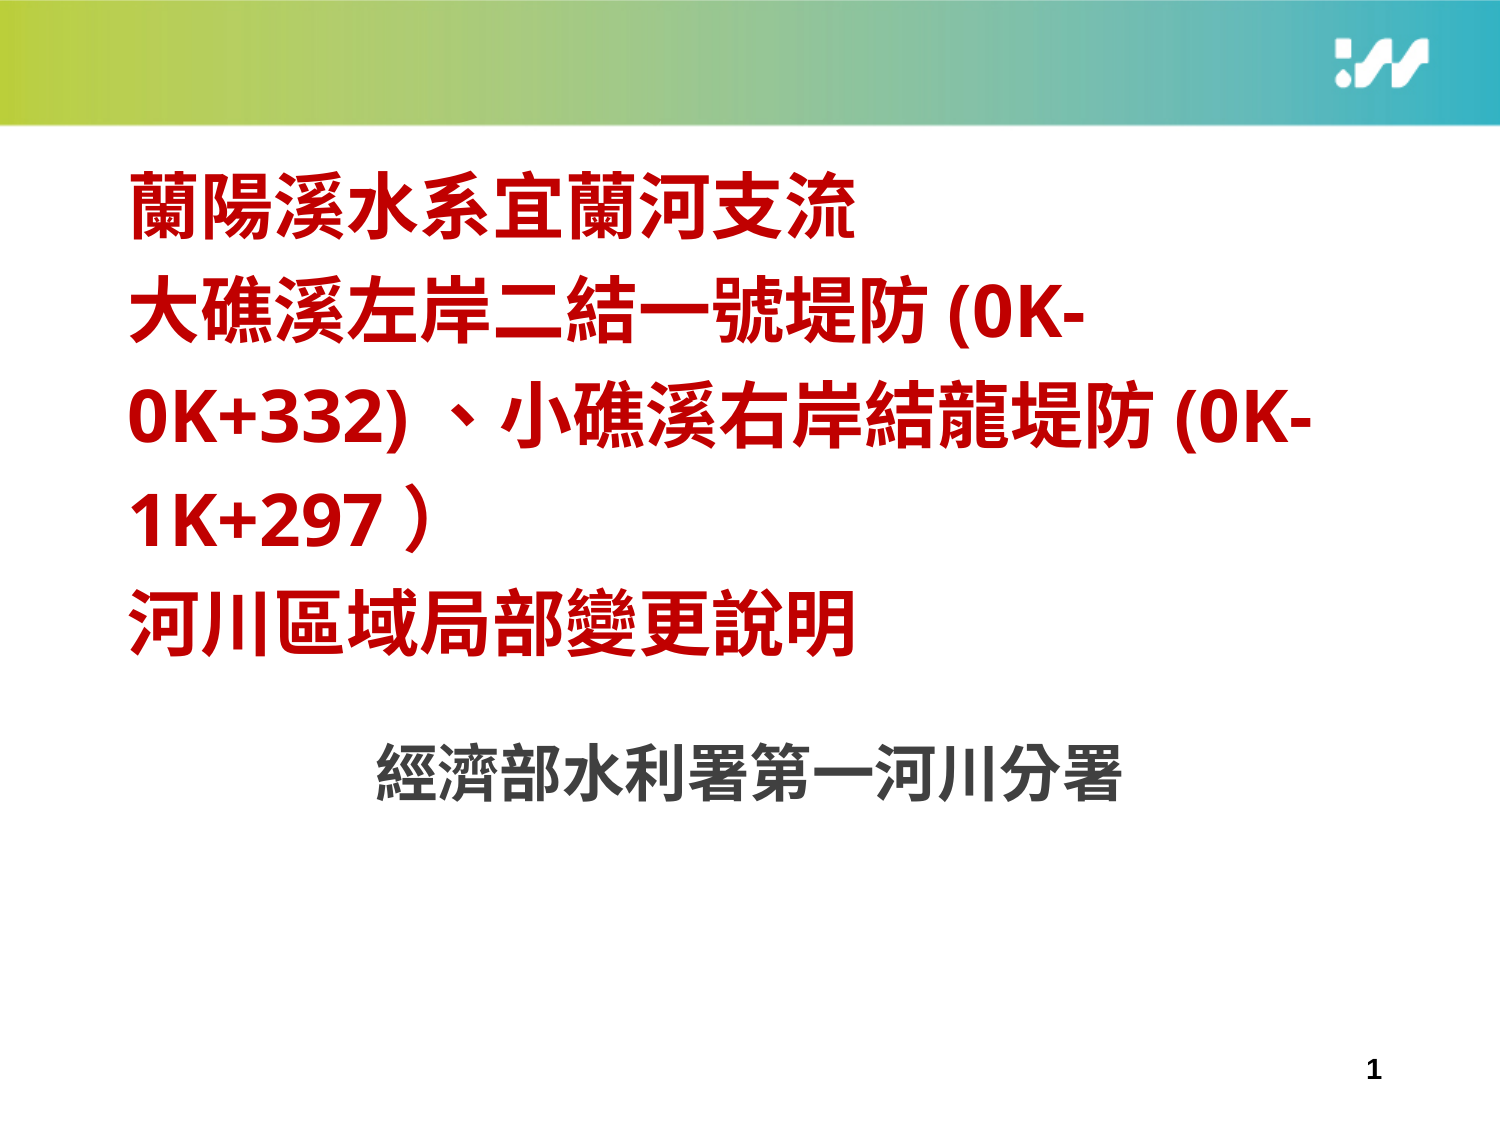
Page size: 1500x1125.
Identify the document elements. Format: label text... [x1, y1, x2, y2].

text_box <編號> [1059, 1042, 1397, 1103]
picture [0, 0, 1500, 1125]
text_box 經濟部水利署第一河川分署 [187, 640, 1313, 912]
text_box 蘭陽溪水系宜蘭河支流 大礁溪左岸二結一號堤防(0K-0K+332)、小礁溪右岸結龍堤防(0K-1K+297） 河川區域局部變更說明 [112, 208, 1448, 601]
